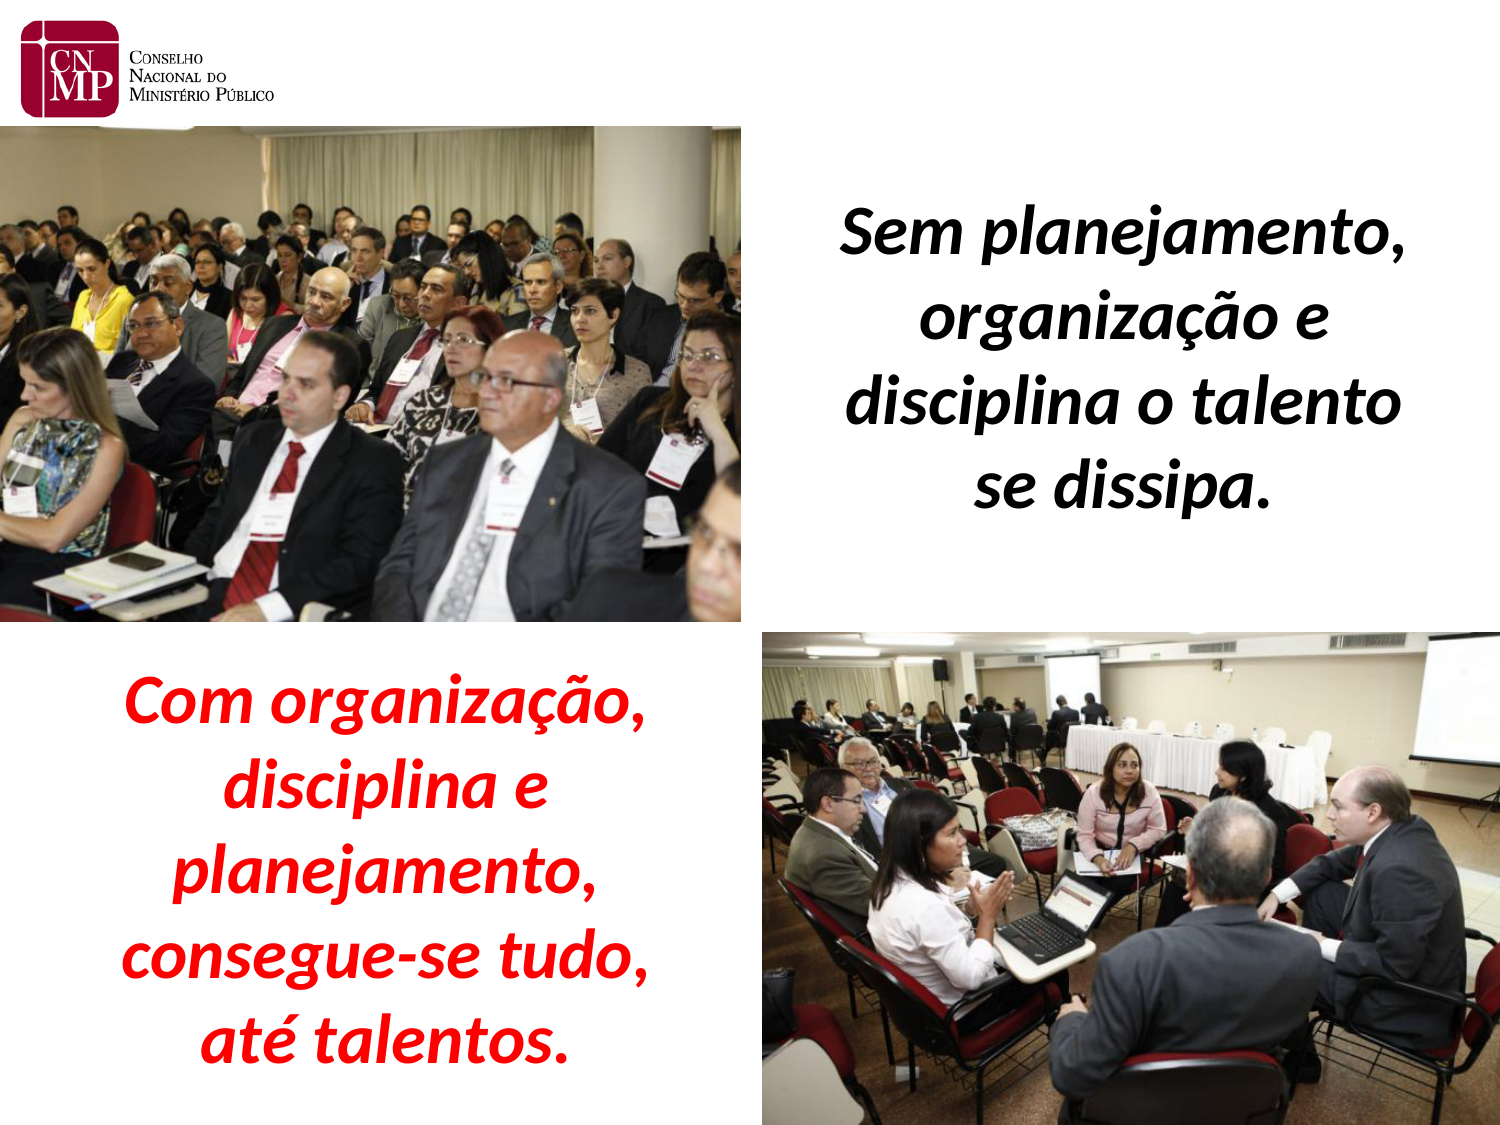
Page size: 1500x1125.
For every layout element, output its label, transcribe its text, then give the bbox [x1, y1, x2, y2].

picture [0, 12, 741, 622]
text_box Com organização, disciplina e planejamento, consegue-se tudo, até talentos. [70, 645, 704, 1086]
text_box Sem planejamento, organização e disciplina o talento se dissipa. [808, 175, 1442, 531]
picture [762, 632, 1500, 1125]
